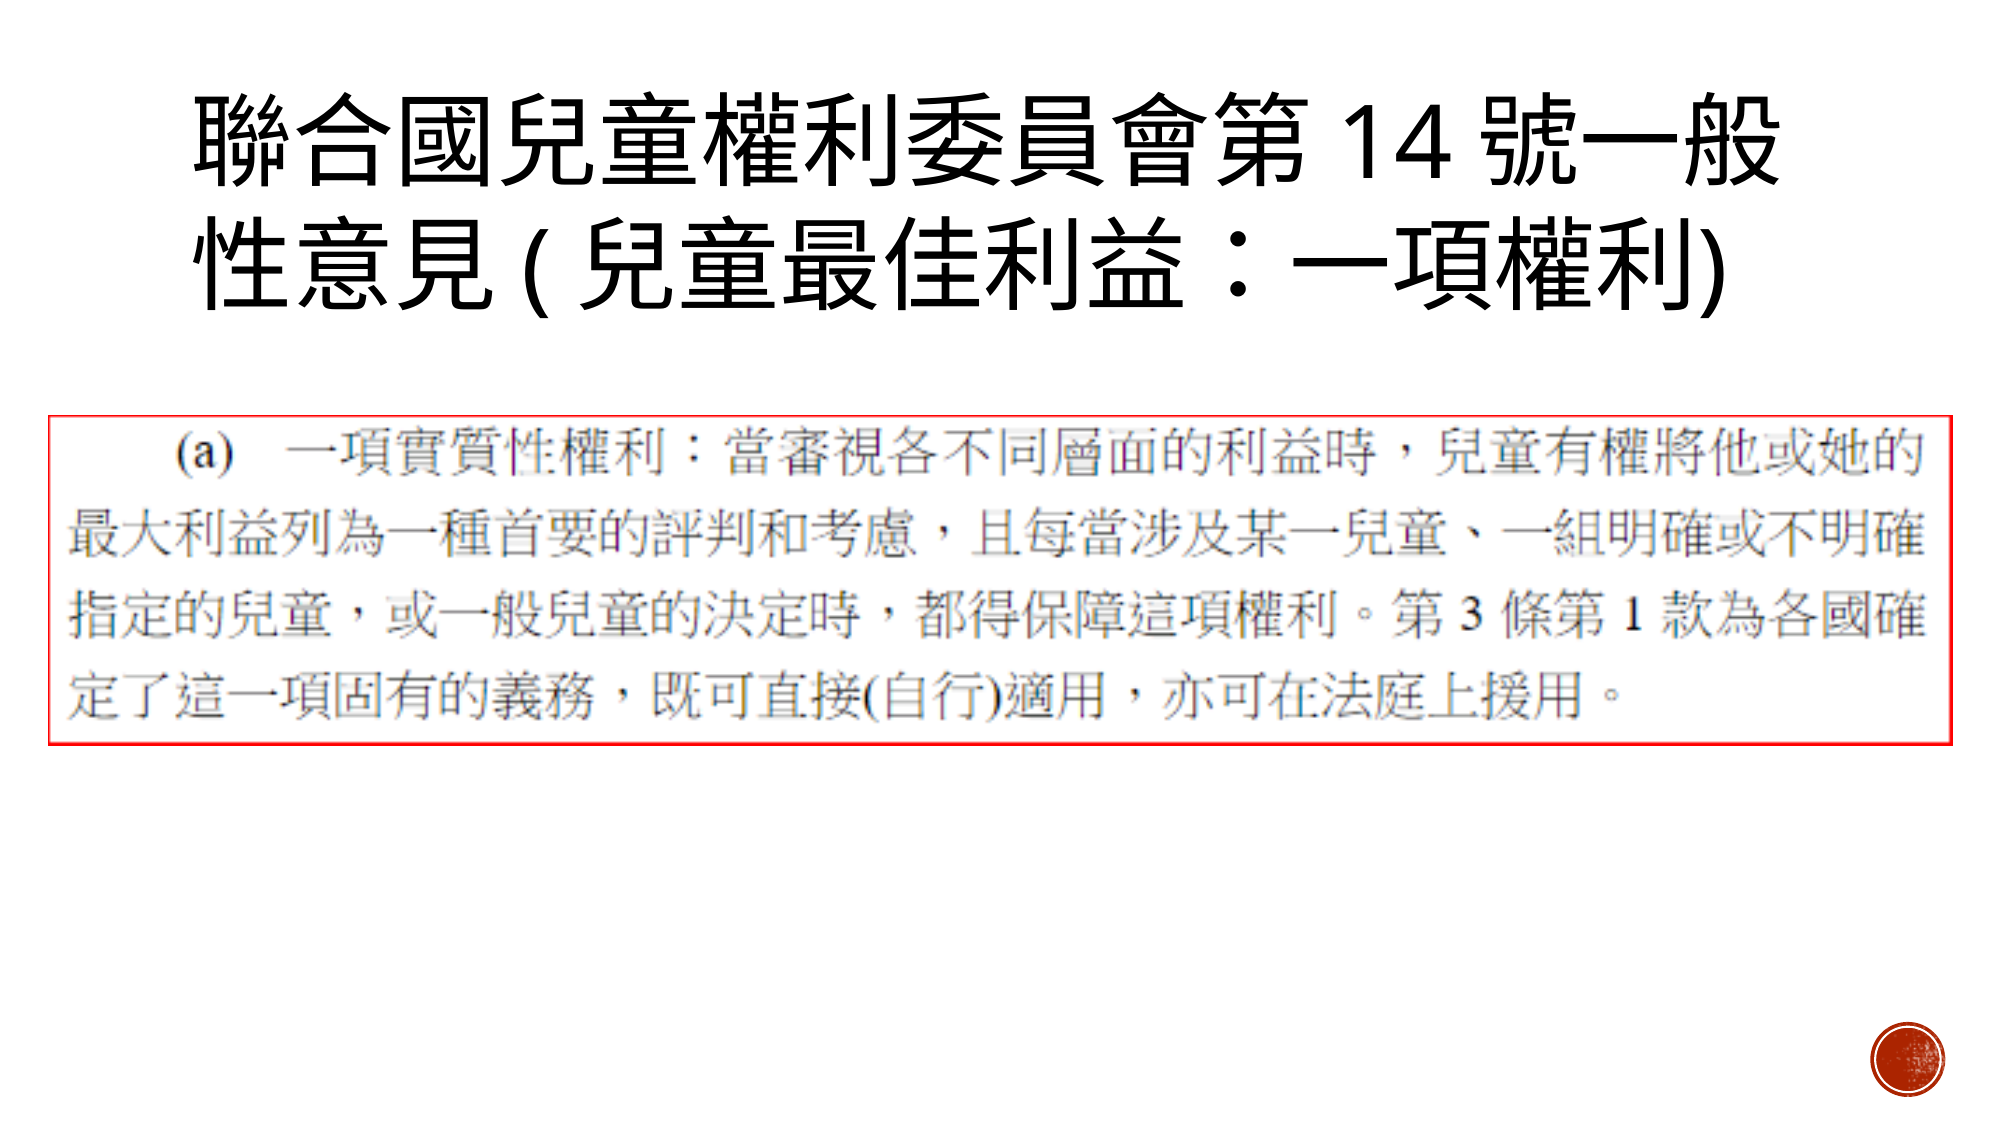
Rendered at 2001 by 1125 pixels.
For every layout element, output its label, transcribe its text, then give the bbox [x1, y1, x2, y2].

title 聯合國兒童權利委員會第14號一般性意見(兒童最佳利益：一項權利) [175, 79, 1826, 344]
picture [48, 415, 1953, 746]
